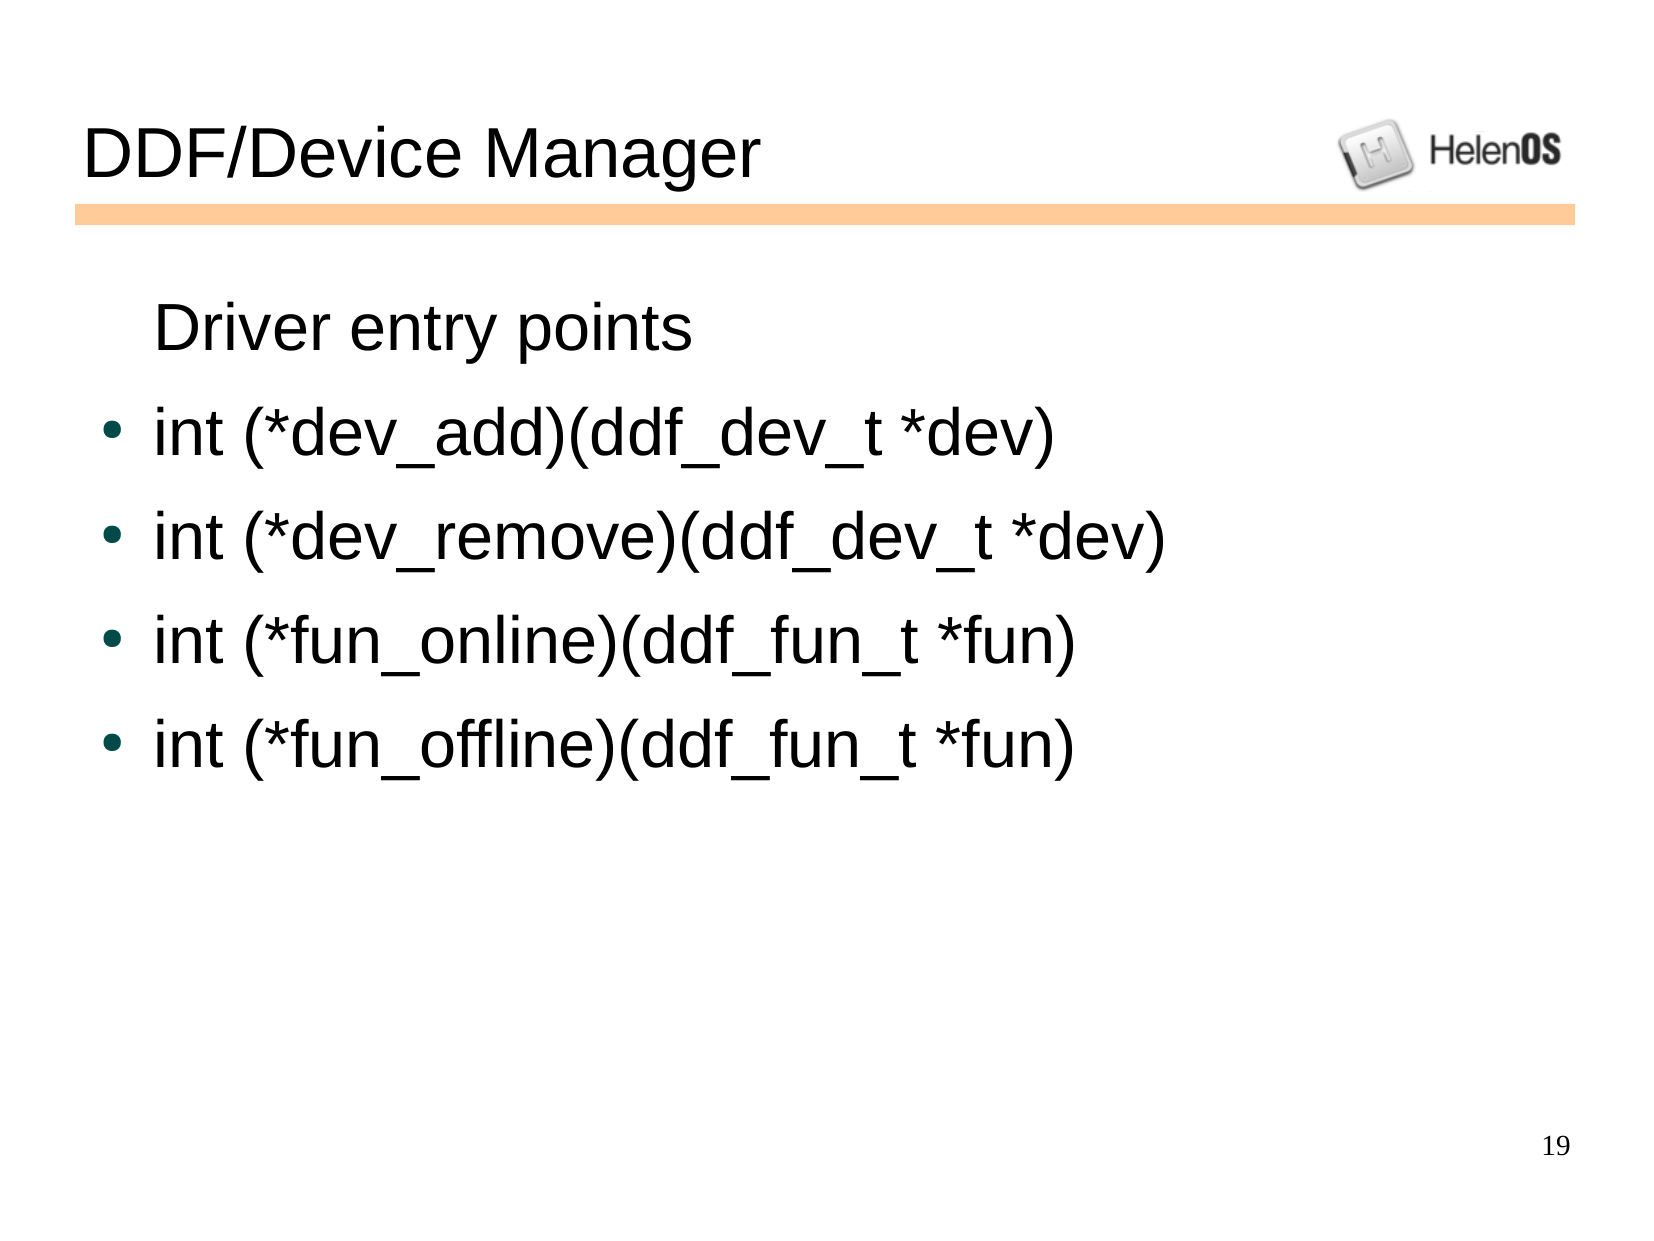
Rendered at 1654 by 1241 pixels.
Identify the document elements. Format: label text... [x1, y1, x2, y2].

list Driver entry points int (*dev_add)(ddf_dev_t *dev) int (*dev_remove)(ddf_dev_t *dev) int (*fun_online)(ddf_fun_t *fun) int (*fun_offline)(ddf_fun_t *fun) [82, 290, 1571, 1109]
title DDF/Device Manager [82, 49, 1571, 257]
